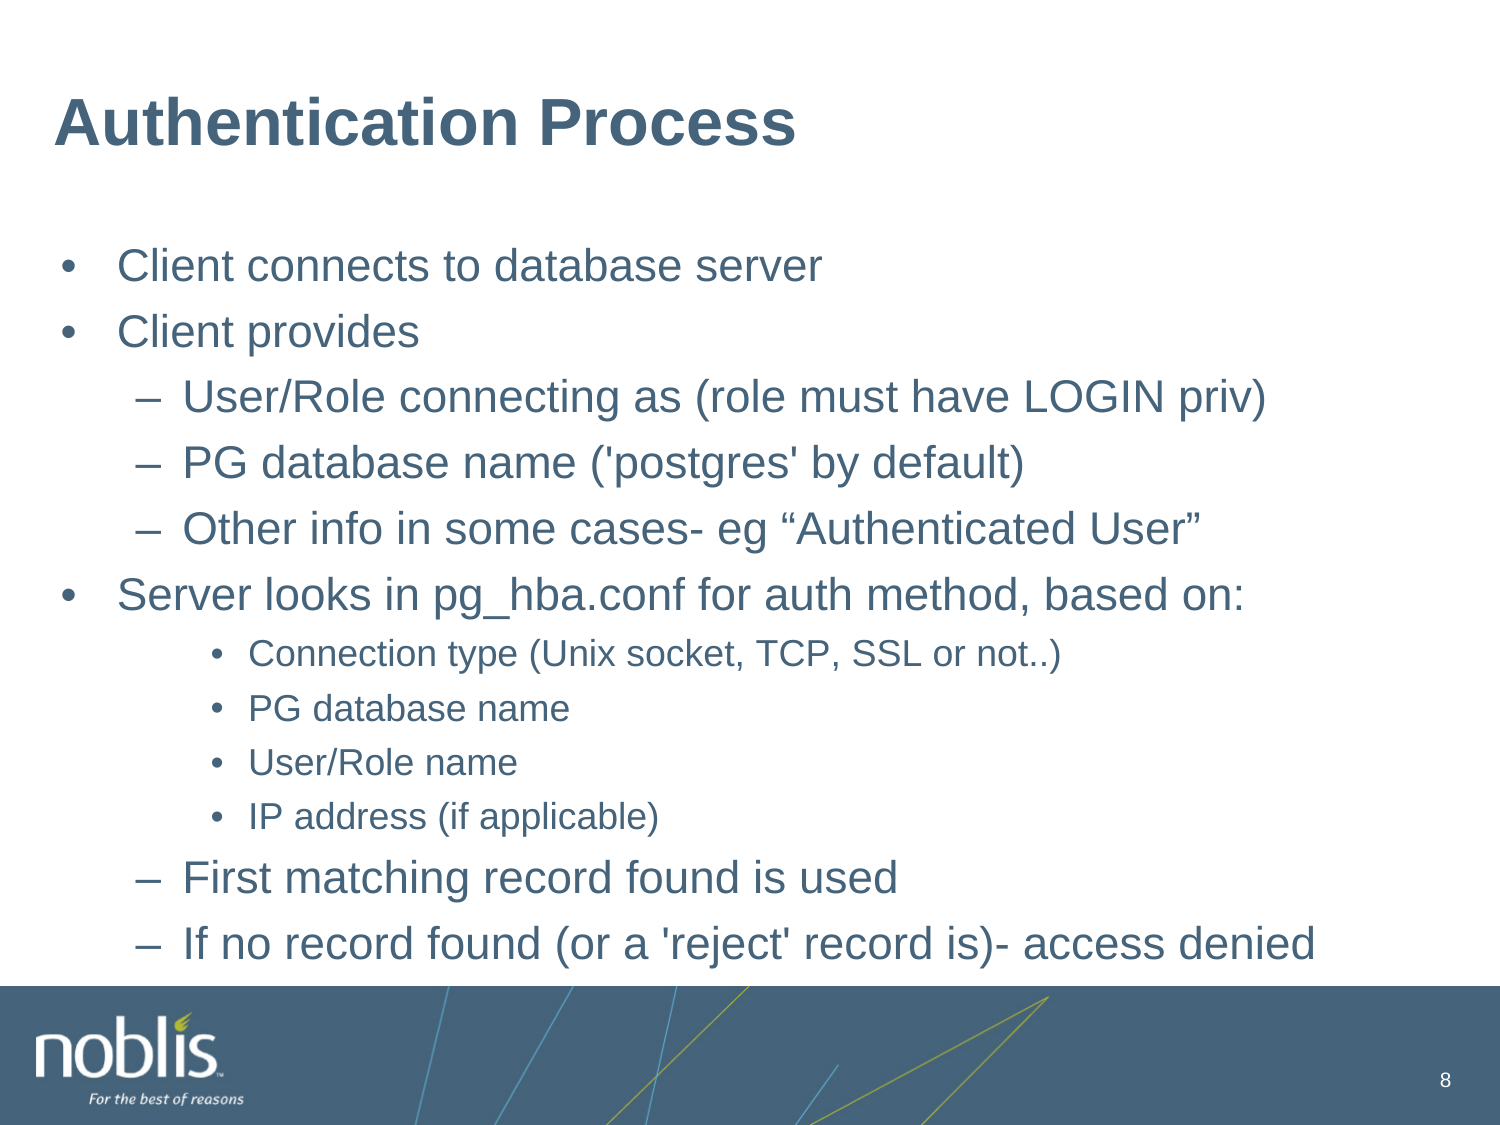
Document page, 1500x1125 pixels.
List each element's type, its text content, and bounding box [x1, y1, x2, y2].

picture [0, 986, 1500, 1125]
list Client connects to database server Client provides User/Role connecting as (role must have LOGIN priv) PG database name ('postgres' by default) Other info in some cases- eg “Authenticated User” Server looks in pg_hba.conf for auth method, based on: Connection type (Unix socket, TCP, SSL or not..) PG database name User/Role name IP address (if applicable) First matching record found is used If no record found (or a 'reject' record is)- access denied [60, 239, 1437, 970]
title Authentication Process [53, 38, 1438, 211]
